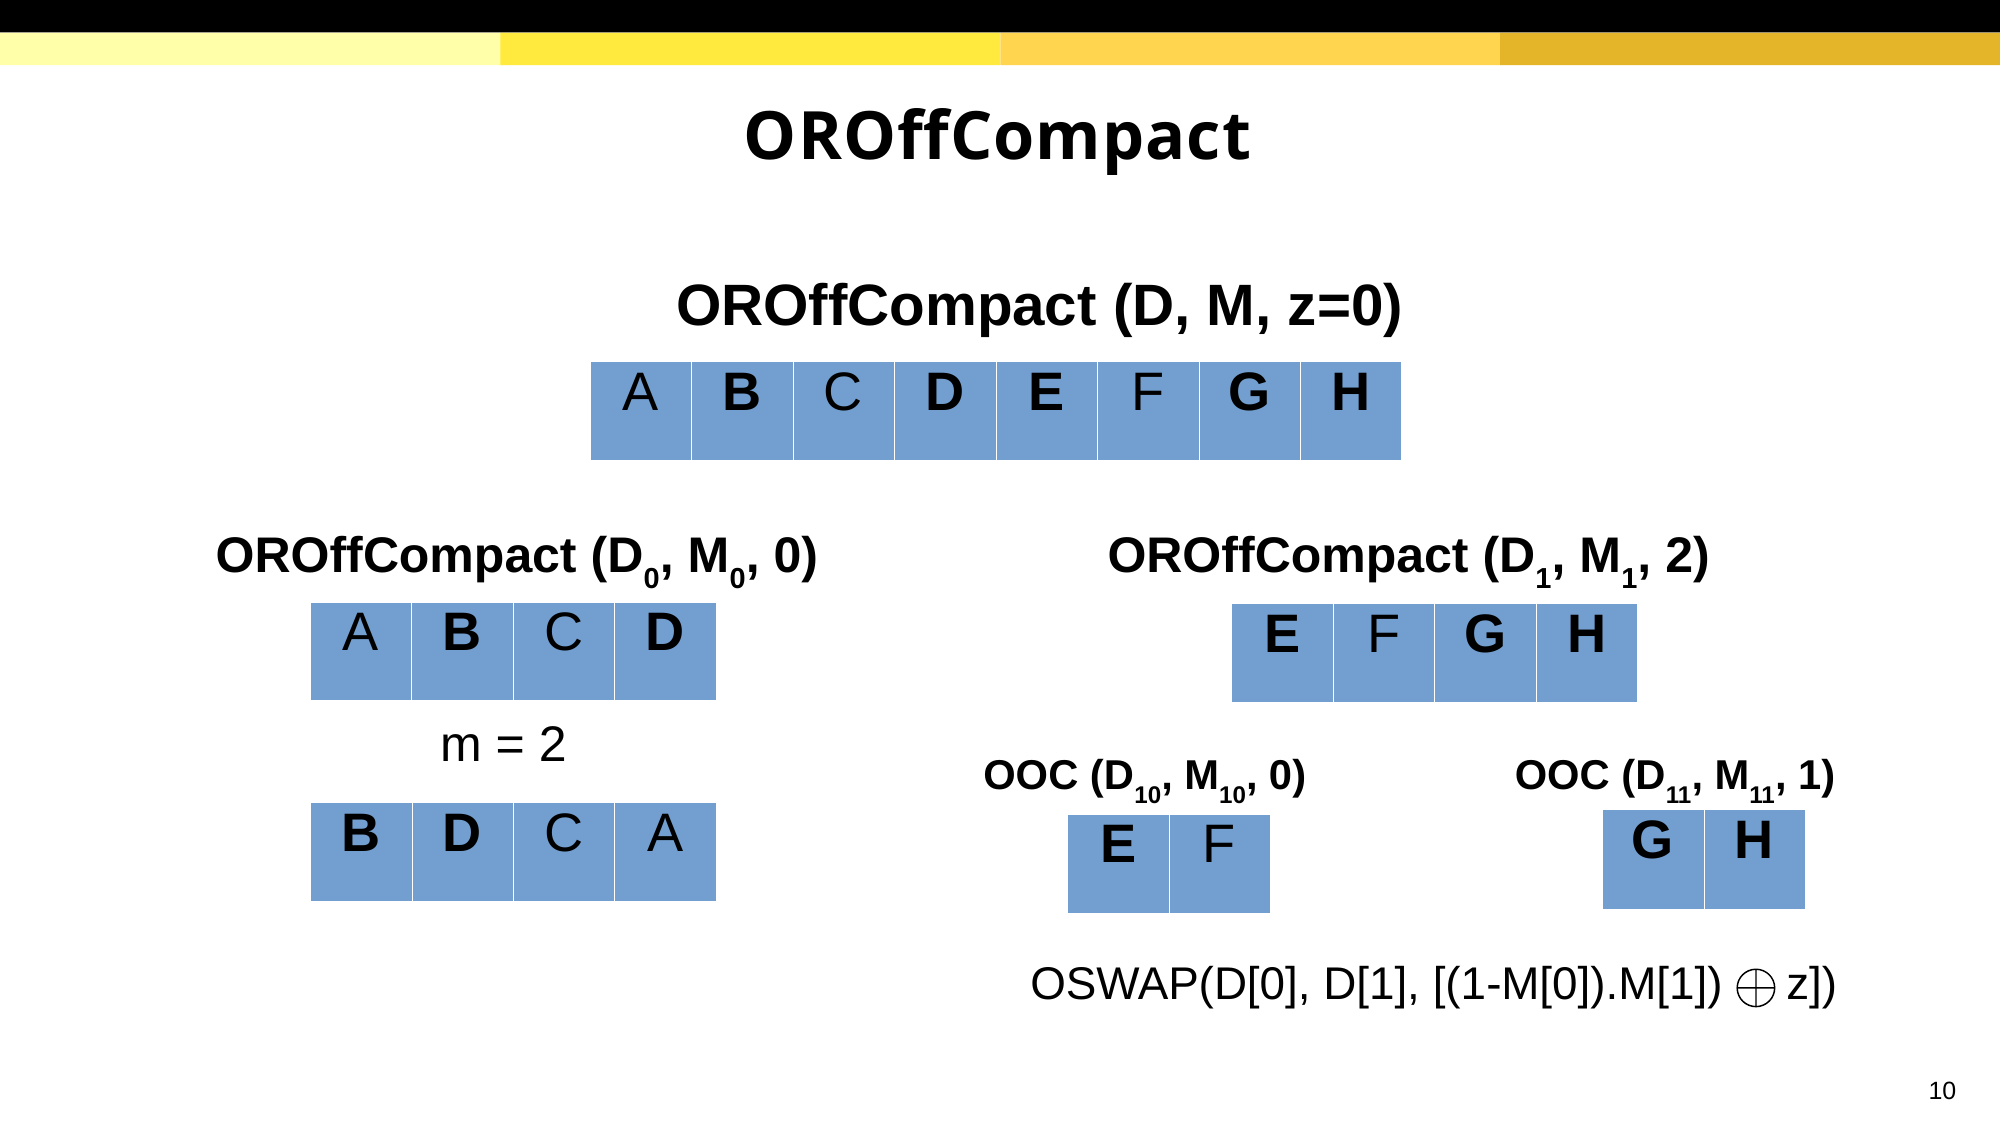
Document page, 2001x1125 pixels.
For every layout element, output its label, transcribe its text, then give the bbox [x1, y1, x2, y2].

table_header C [514, 803, 614, 901]
table_header F [1334, 604, 1434, 702]
table_header F [1098, 362, 1199, 460]
text_box m = 2 [425, 708, 582, 780]
table_header E [1232, 604, 1333, 702]
table_header H [1705, 816, 1805, 909]
table_header E [1068, 816, 1169, 913]
text_box [1736, 968, 1776, 1008]
table_header G [1200, 362, 1300, 460]
table_header D [413, 803, 513, 901]
text_box OROffCompact (D1, M1, 2) [1092, 519, 1726, 603]
table_header A [615, 803, 716, 901]
table_header A [311, 603, 411, 700]
text_box OOC (D11, M11, 1) [1500, 744, 1852, 816]
table_header E [997, 362, 1097, 460]
text_box OSWAP(D[0], D[1], [(1-M[0]).M[1]) z]) [1015, 950, 1878, 1069]
table_header C [794, 362, 894, 460]
table_header B [412, 603, 513, 700]
table_header B [692, 362, 793, 460]
table_header H [1301, 362, 1401, 460]
table_header B [311, 803, 412, 901]
table_header D [615, 603, 716, 700]
text_box 10 [1913, 1069, 1972, 1113]
table_header C [514, 603, 614, 700]
table_header A [591, 362, 691, 460]
table_header H [1537, 604, 1637, 702]
table_header D [895, 362, 996, 460]
text_box OROffCompact (D0, M0, 0) [200, 519, 834, 603]
table_header F [1170, 816, 1270, 913]
text_box OOC (D10, M10, 0) [968, 744, 1322, 816]
text_box OROffCompact (D, M, z=0) [661, 265, 1419, 346]
table_header G [1435, 604, 1536, 702]
title OROffCompact [48, 65, 1947, 213]
table_header G [1603, 816, 1704, 909]
